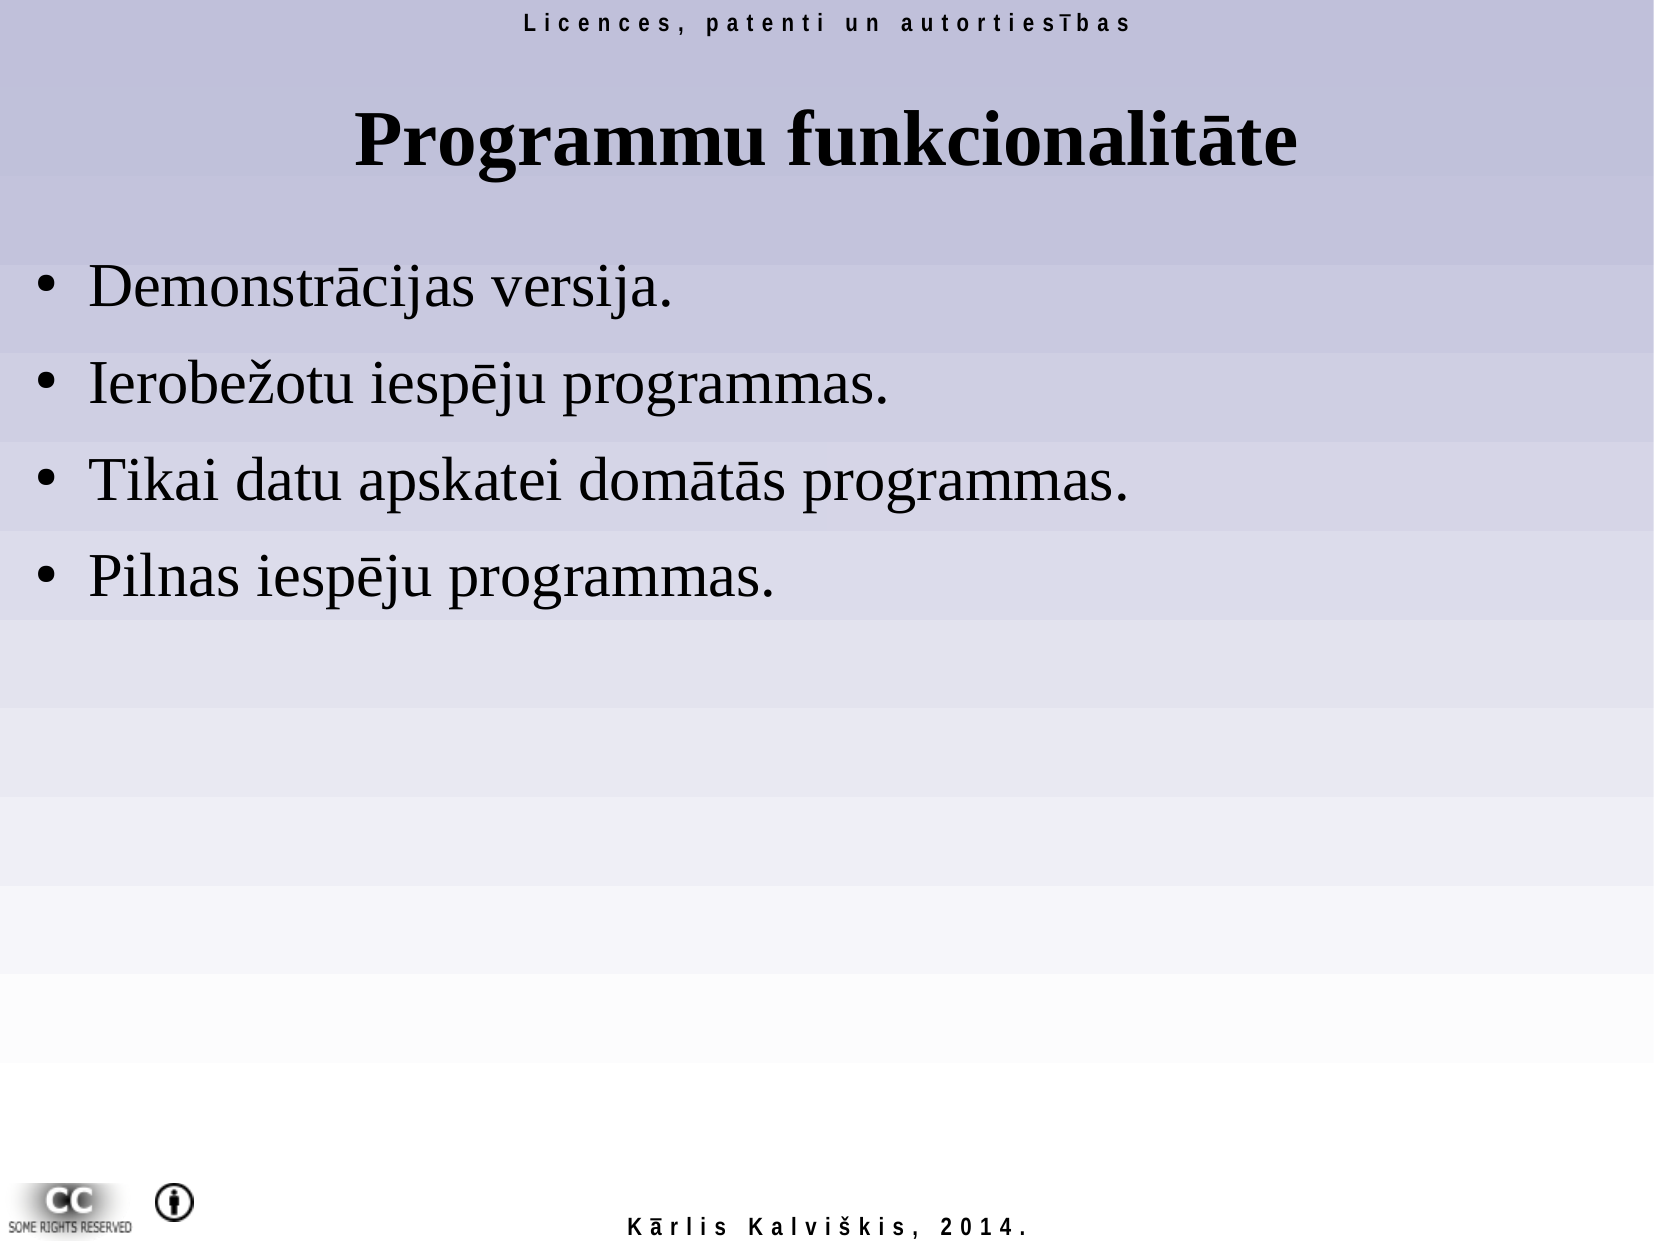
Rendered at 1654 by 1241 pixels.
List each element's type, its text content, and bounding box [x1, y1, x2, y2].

list Demonstrācijas versija. Ierobežotu iespēju programmas. Tikai datu apskatei domātās programmas. Pilnas iespēju programmas. [17, 250, 1632, 1206]
picture [0, 241, 1654, 1241]
picture [0, 0, 1654, 36]
title Programmu funkcionalitāte [0, 36, 1654, 241]
